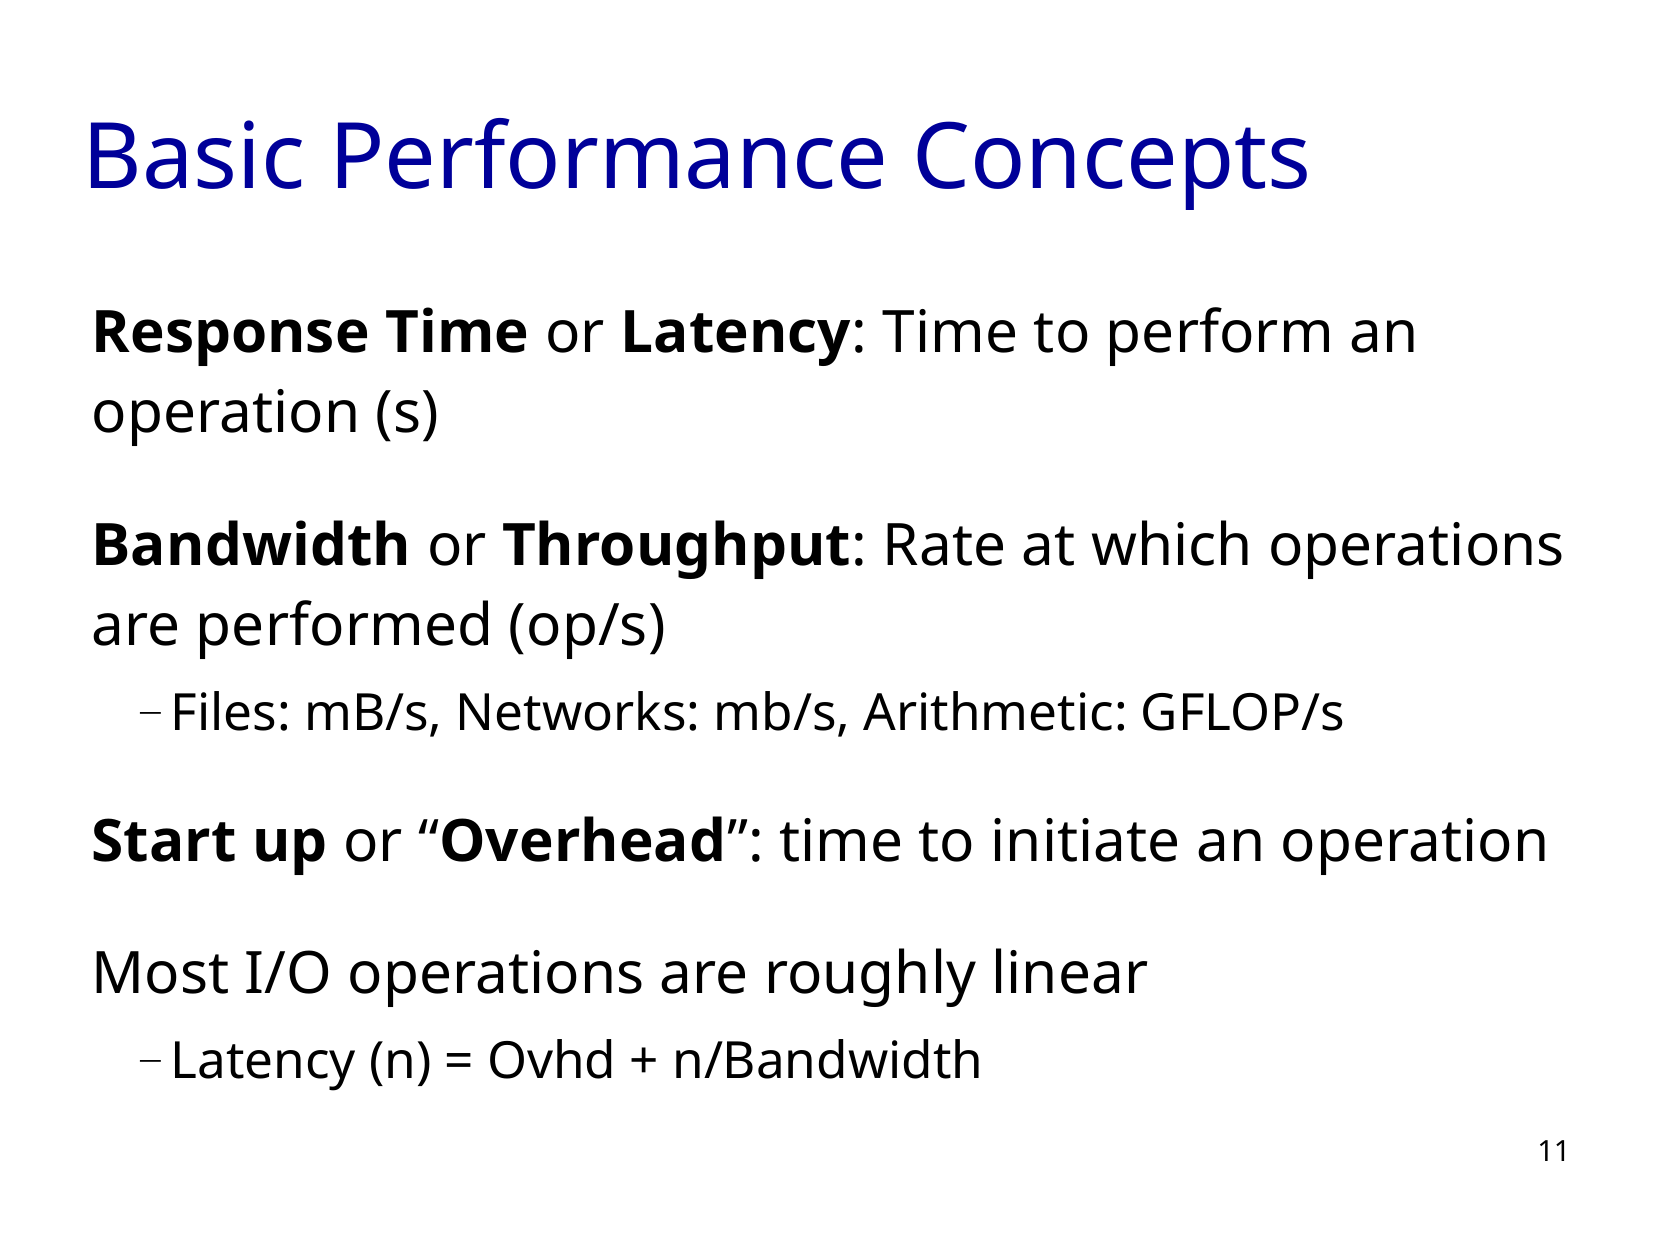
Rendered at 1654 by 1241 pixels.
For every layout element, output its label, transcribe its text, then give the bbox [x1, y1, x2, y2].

list Response Time or Latency: Time to perform an operation (s) Bandwidth or Throughput: Rate at which operations are performed (op/s) Files: mB/s, Networks: mb/s, Arithmetic: GFLOP/s Start up or “Overhead”: time to initiate an operation Most I/O operations are roughly linear Latency (n) = Ovhd + n/Bandwidth [60, 290, 1571, 1096]
title Basic Performance Concepts [82, 49, 1571, 257]
